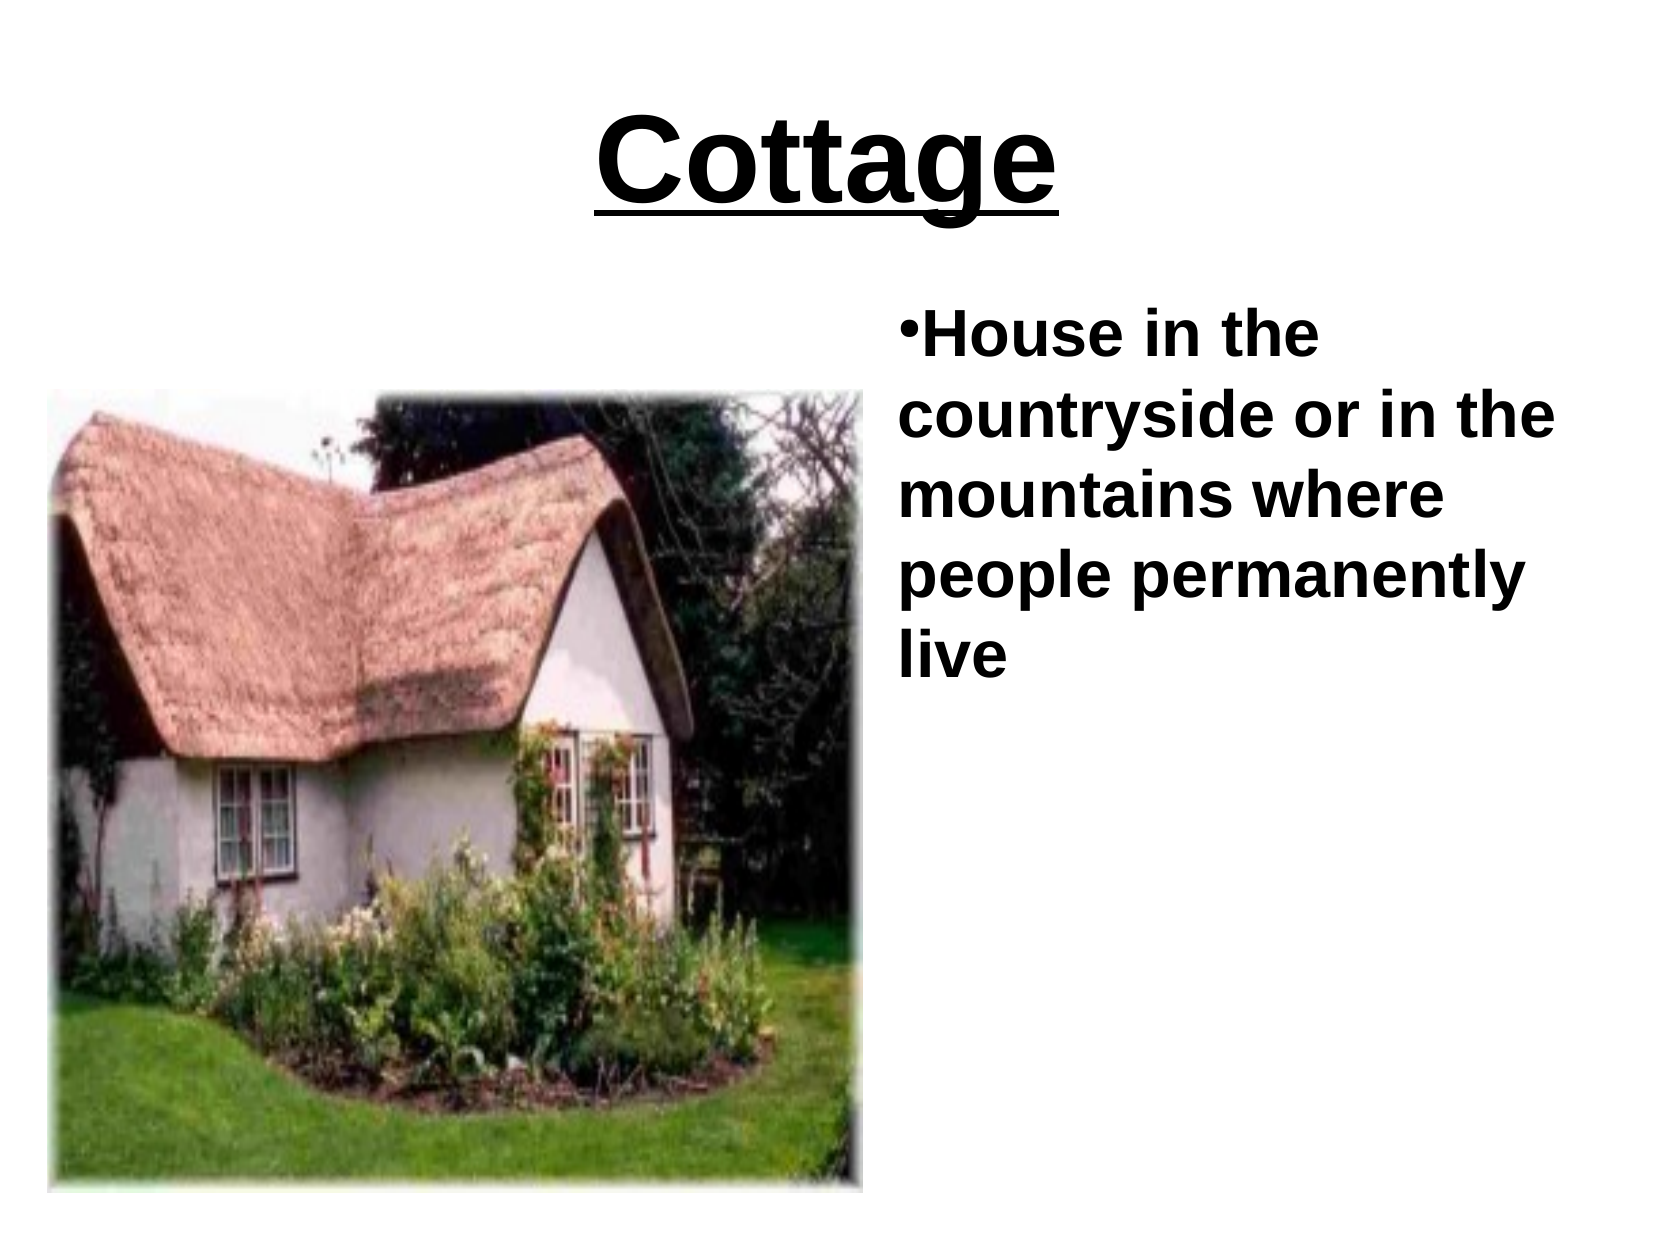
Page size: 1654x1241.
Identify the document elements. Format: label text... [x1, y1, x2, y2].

picture [47, 389, 863, 1193]
list House in the countryside or in the mountains where people permanently live [897, 290, 1571, 1109]
title Cottage [82, 49, 1571, 257]
